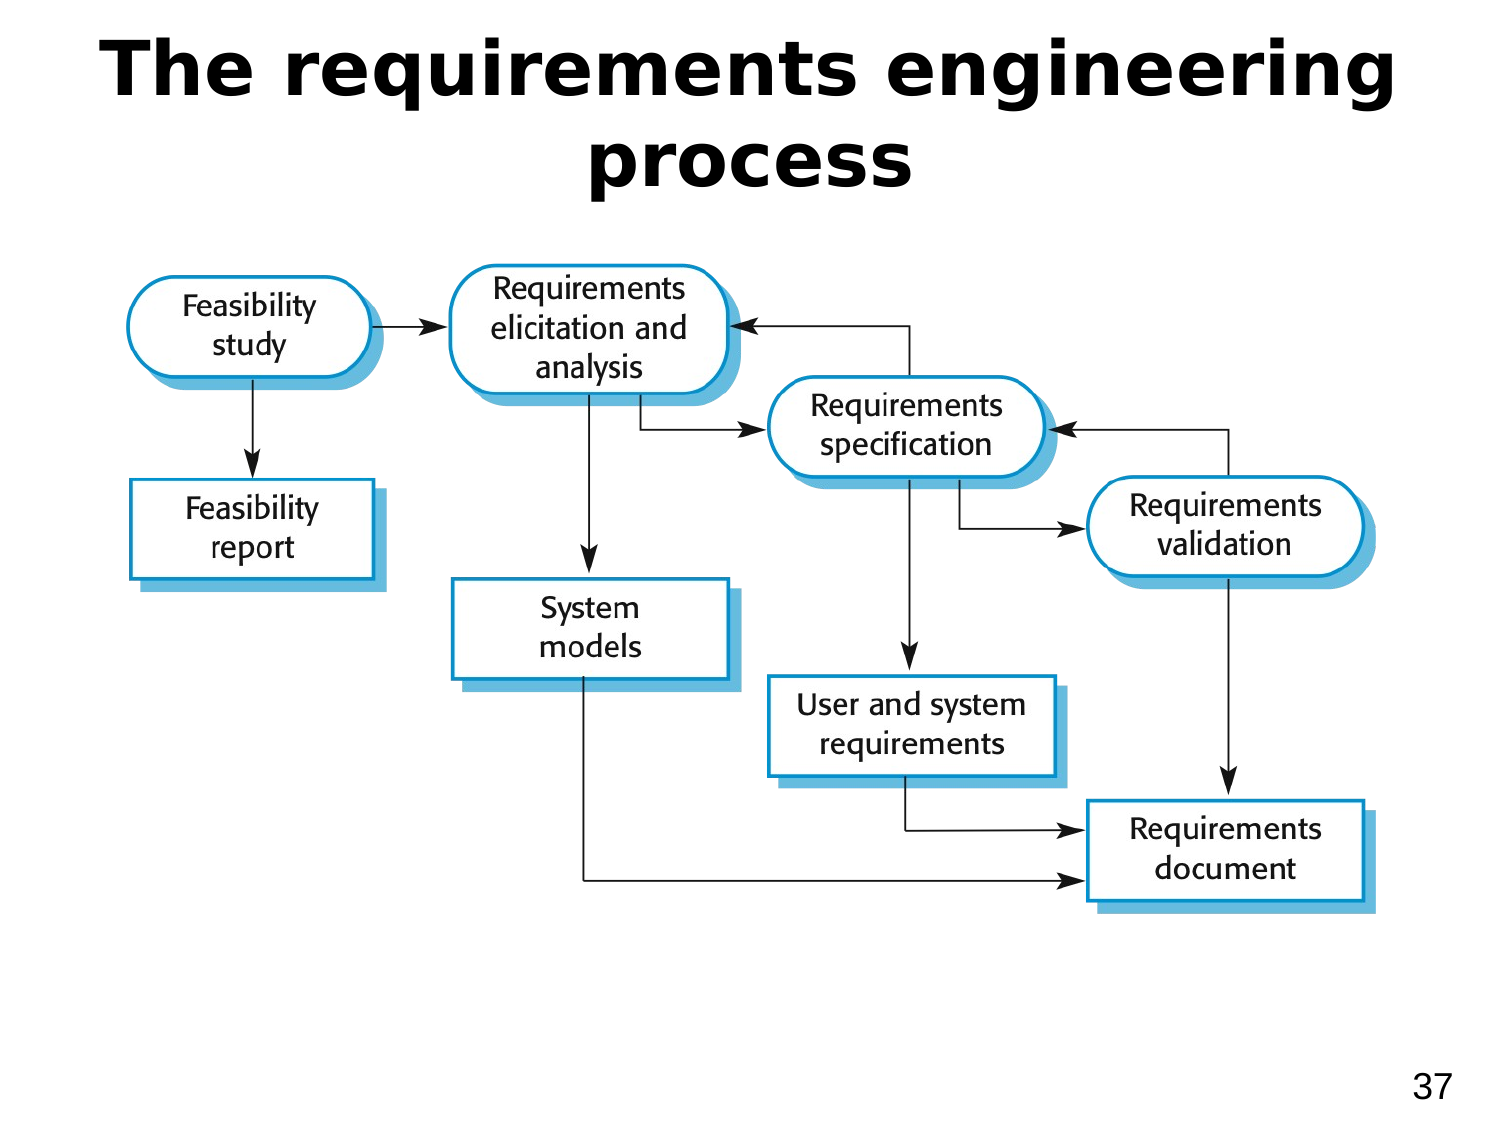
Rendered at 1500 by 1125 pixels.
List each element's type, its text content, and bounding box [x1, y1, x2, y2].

picture [452, 267, 727, 392]
picture [124, 263, 1376, 916]
title The requirements engineering process [75, 44, 1425, 177]
